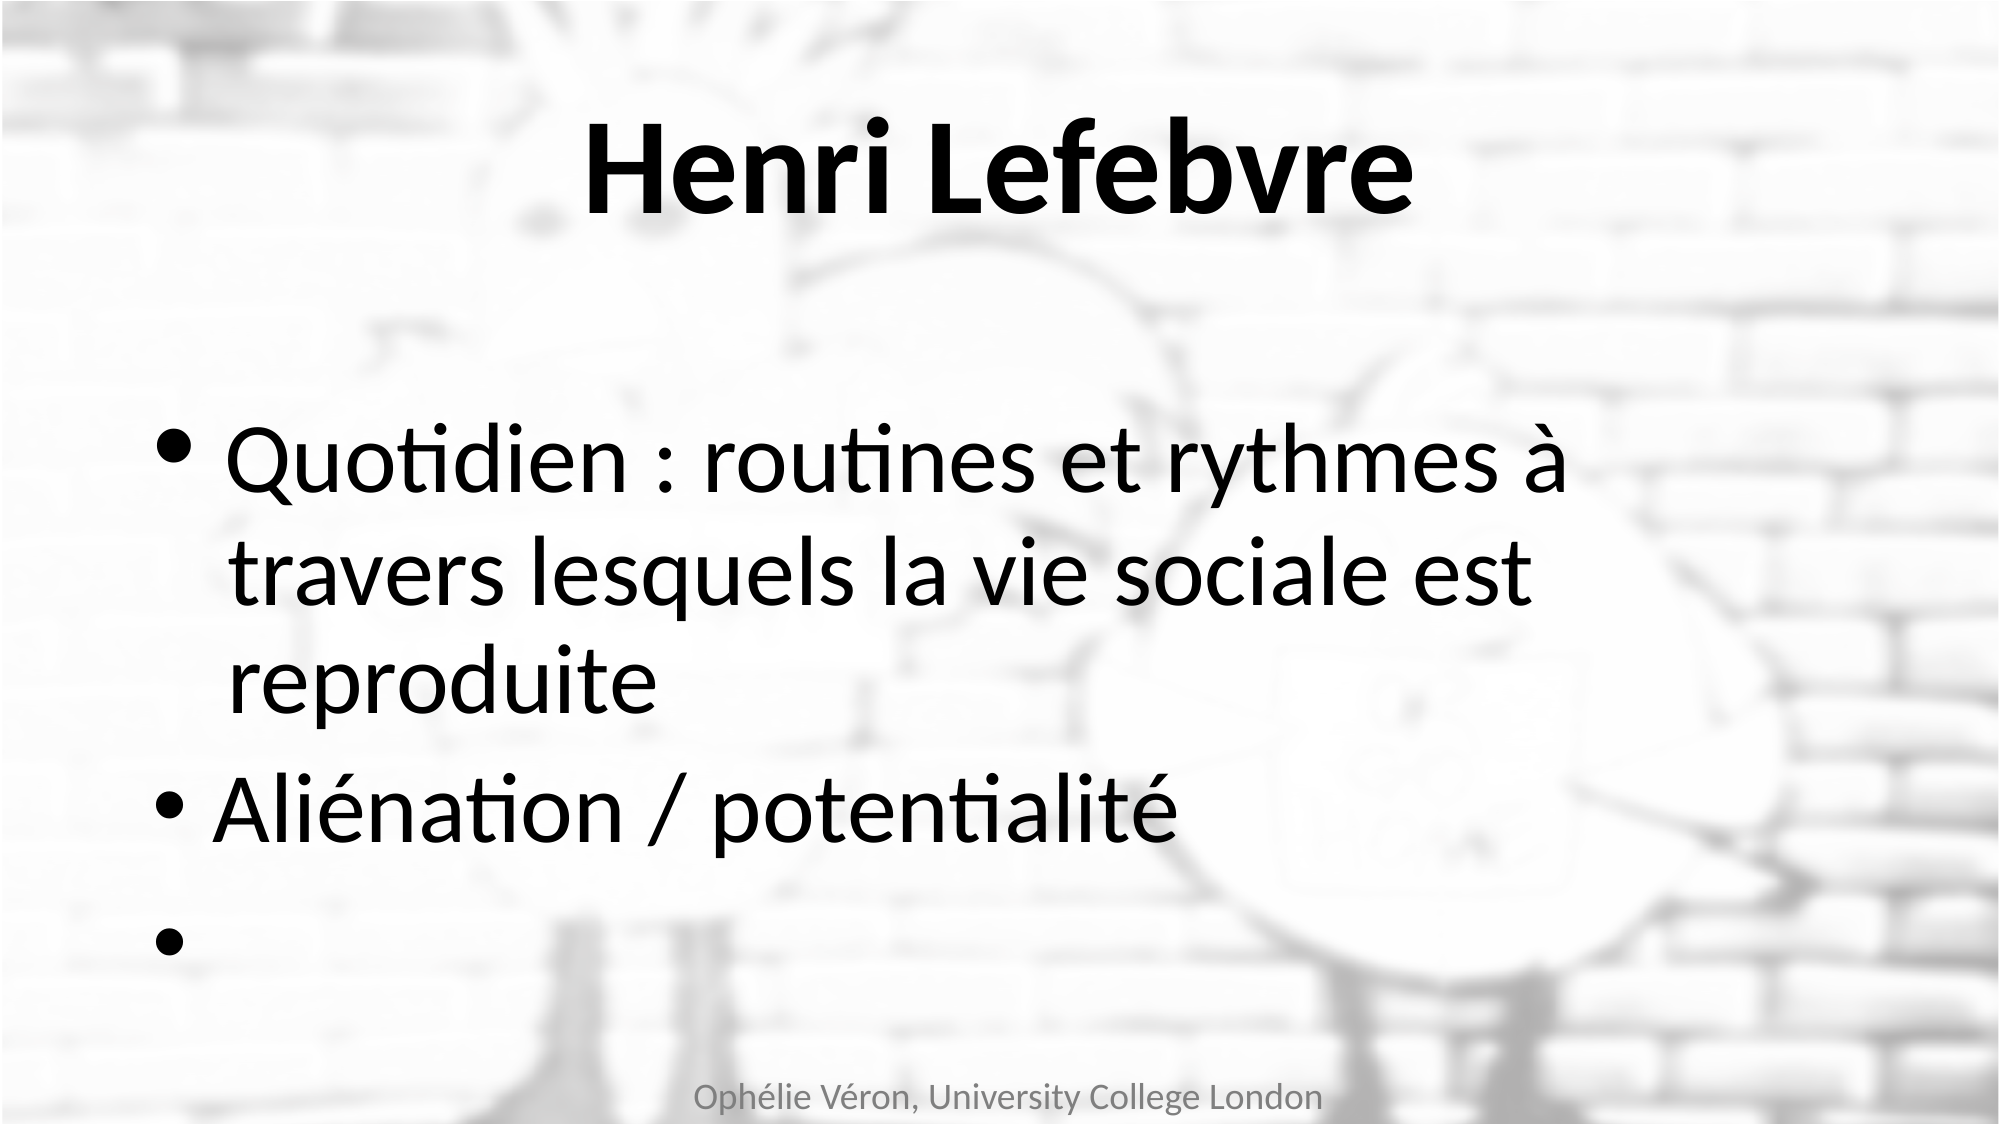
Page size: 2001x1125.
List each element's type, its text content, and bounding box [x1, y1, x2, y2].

list Quotidien : routines et rythmes à travers lesquels la vie sociale est reproduite Aliénation / potentialité [137, 376, 1930, 1014]
title Henri Lefebvre [137, 59, 1863, 278]
text_box Ophélie Véron, University College London [678, 1064, 1348, 1125]
picture [2, 1, 1999, 1124]
